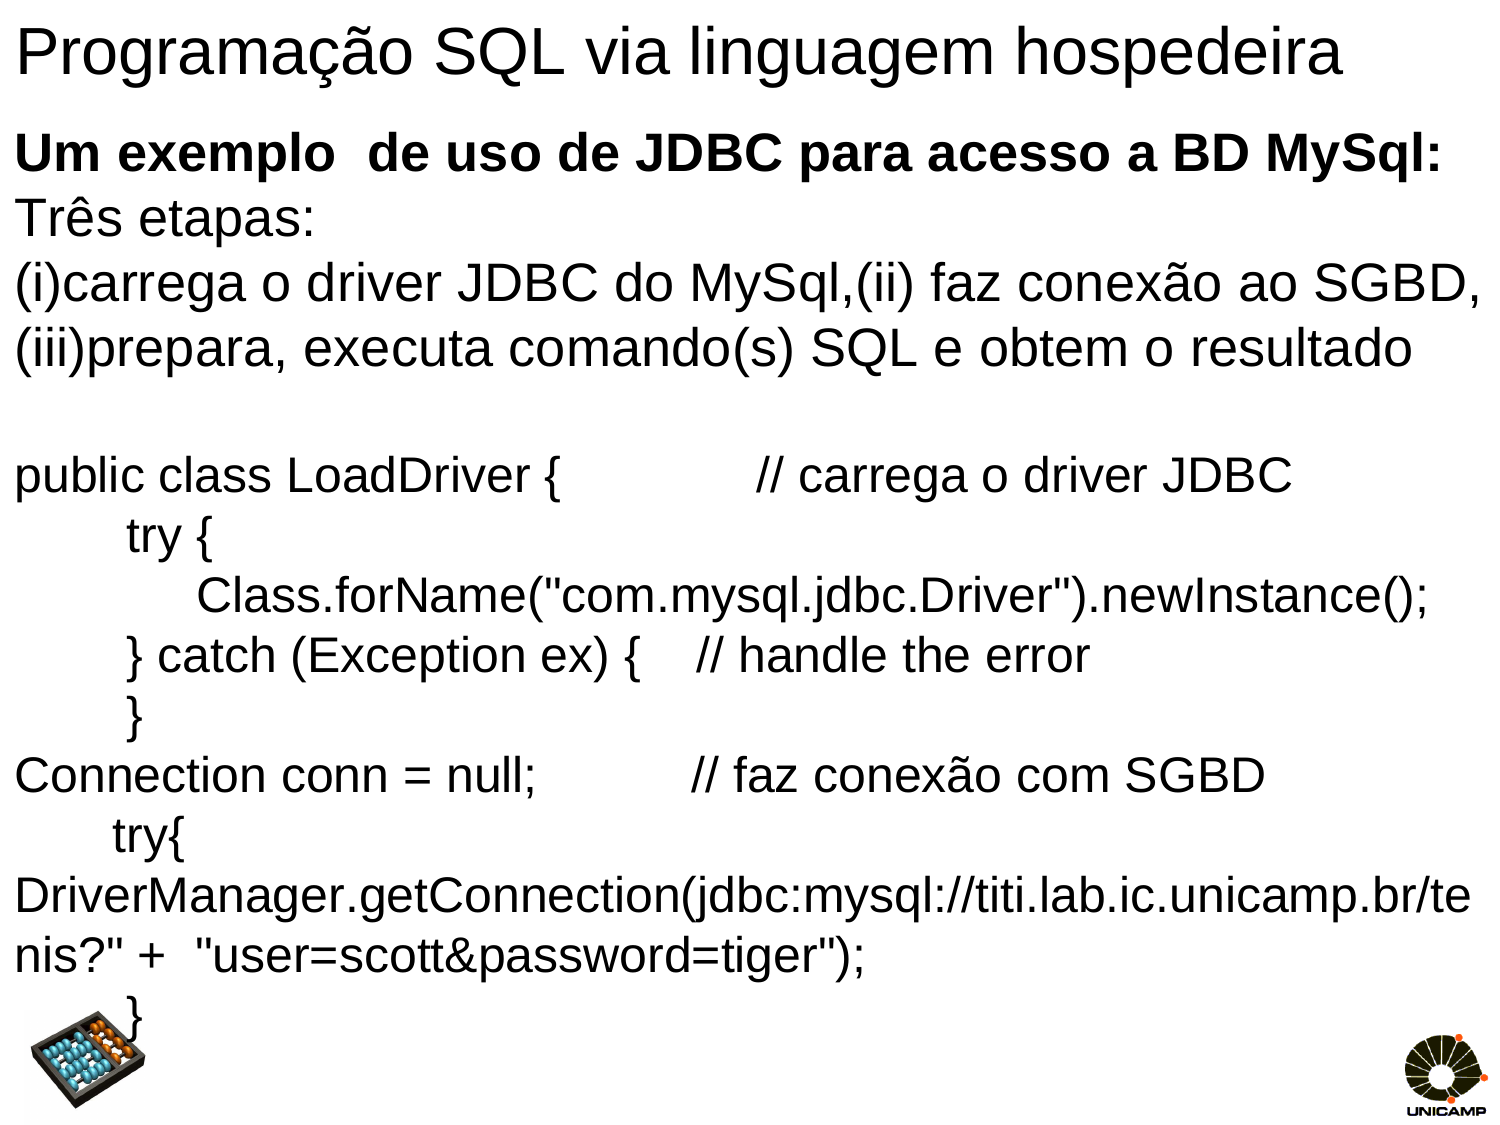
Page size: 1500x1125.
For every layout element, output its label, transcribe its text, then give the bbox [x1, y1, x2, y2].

text_box Programação SQL via linguagem hospedeira [0, 0, 1463, 96]
text_box Um exemplo de uso de JDBC para acesso a BD MySql: Três etapas: (i)carrega o driver JDBC do MySql,(ii) faz conexão ao SGBD, (iii)prepara, executa comando(s) SQL e obtem o resultado public class LoadDriver { // carrega o driver JDBC try { Class.forName("com.mysql.jdbc.Driver").newInstance(); } catch (Exception ex) { // handle the error } Connection conn = null; // faz conexão com SGBD try{ DriverManager.getConnection(jdbc:mysql://titi.lab.ic.unicamp.br/tenis?" + "user=scott&password=tiger"); } [0, 110, 1500, 1125]
